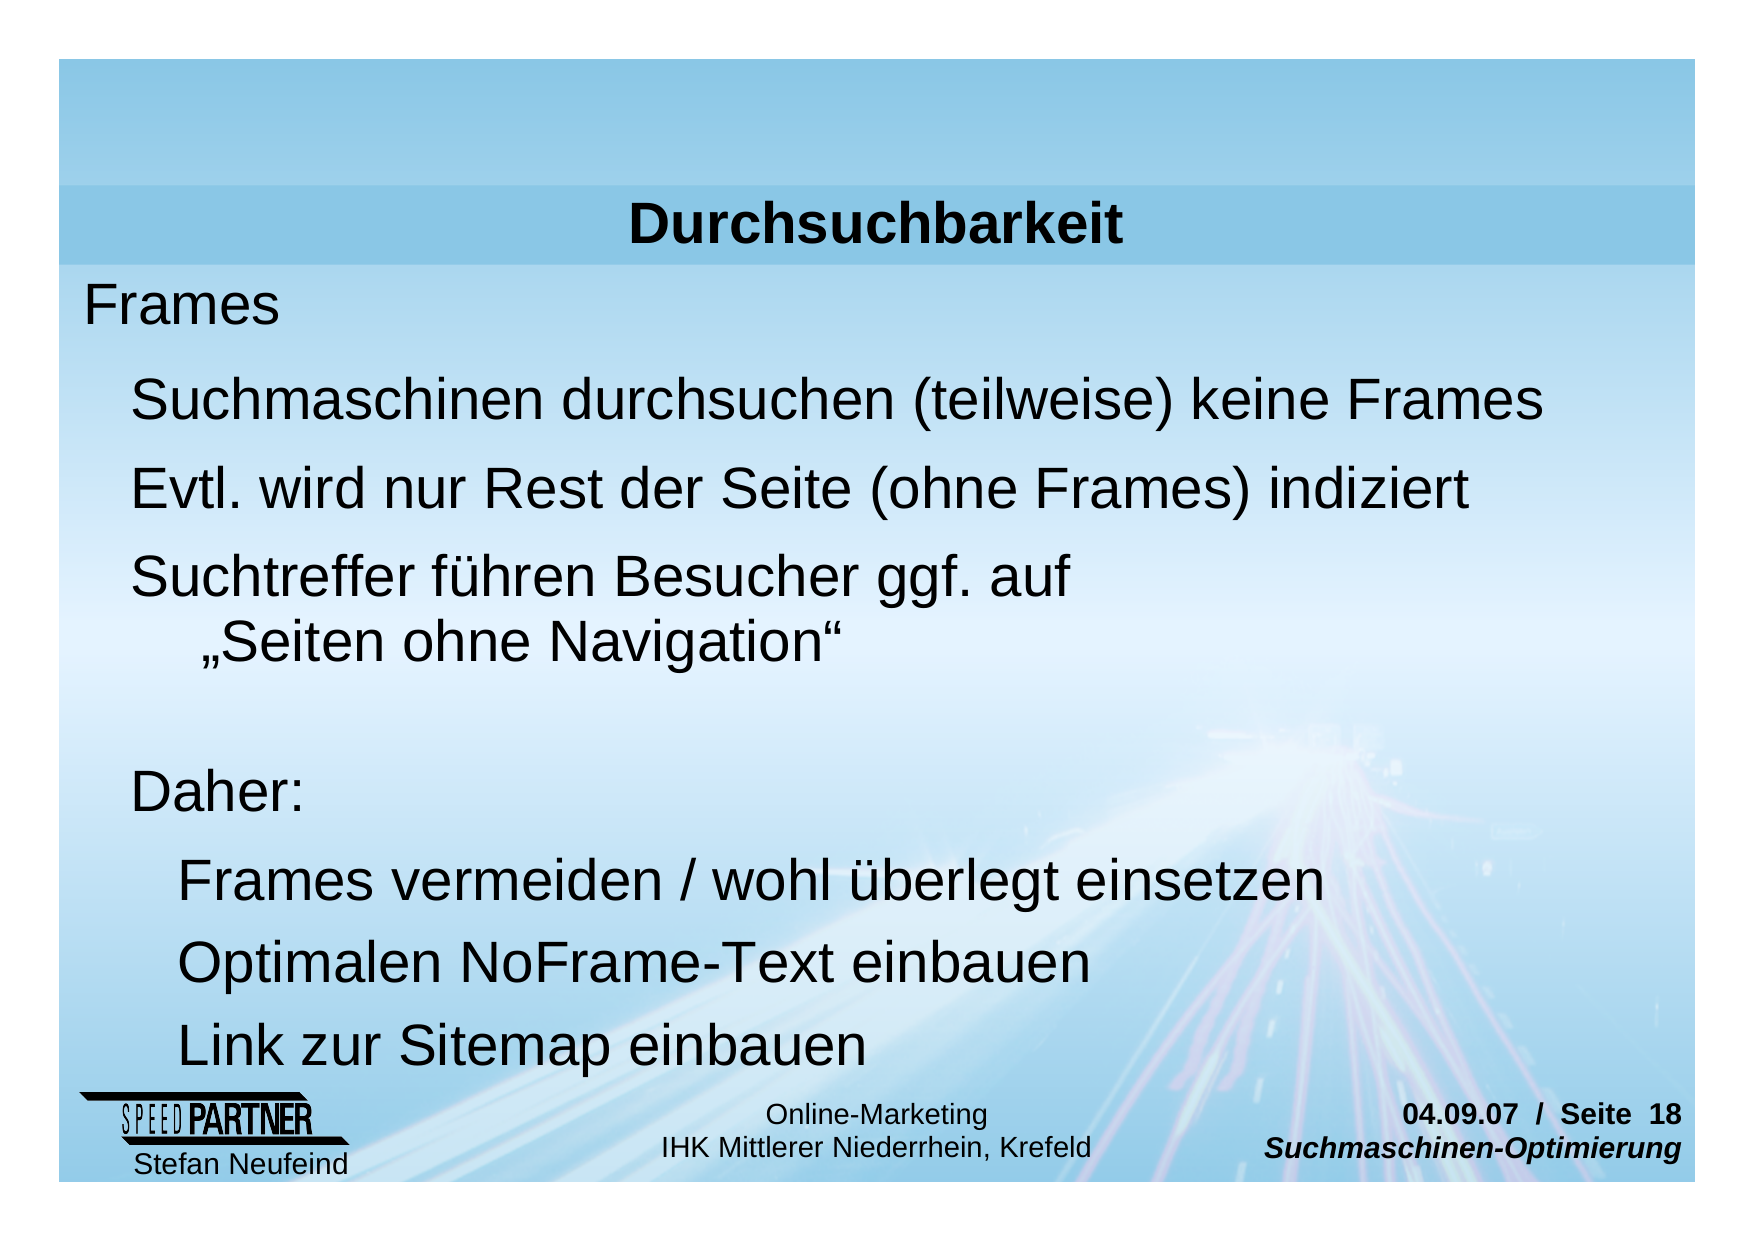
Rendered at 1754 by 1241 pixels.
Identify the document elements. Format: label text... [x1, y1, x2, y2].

picture [59, 59, 1695, 185]
picture [59, 265, 1695, 1182]
list Daher: Frames vermeiden / wohl überlegt einsetzen Optimalen NoFrame-Text einbauen Link zur Sitemap einbauen [71, 758, 1695, 1078]
title Durchsuchbarkeit [59, 190, 1695, 257]
list Frames Suchmaschinen durchsuchen (teilweise) keine Frames Evtl. wird nur Rest der Seite (ohne Frames) indiziert Suchtreffer führen Besucher ggf. auf „Seiten ohne Navigation“ [71, 272, 1695, 758]
